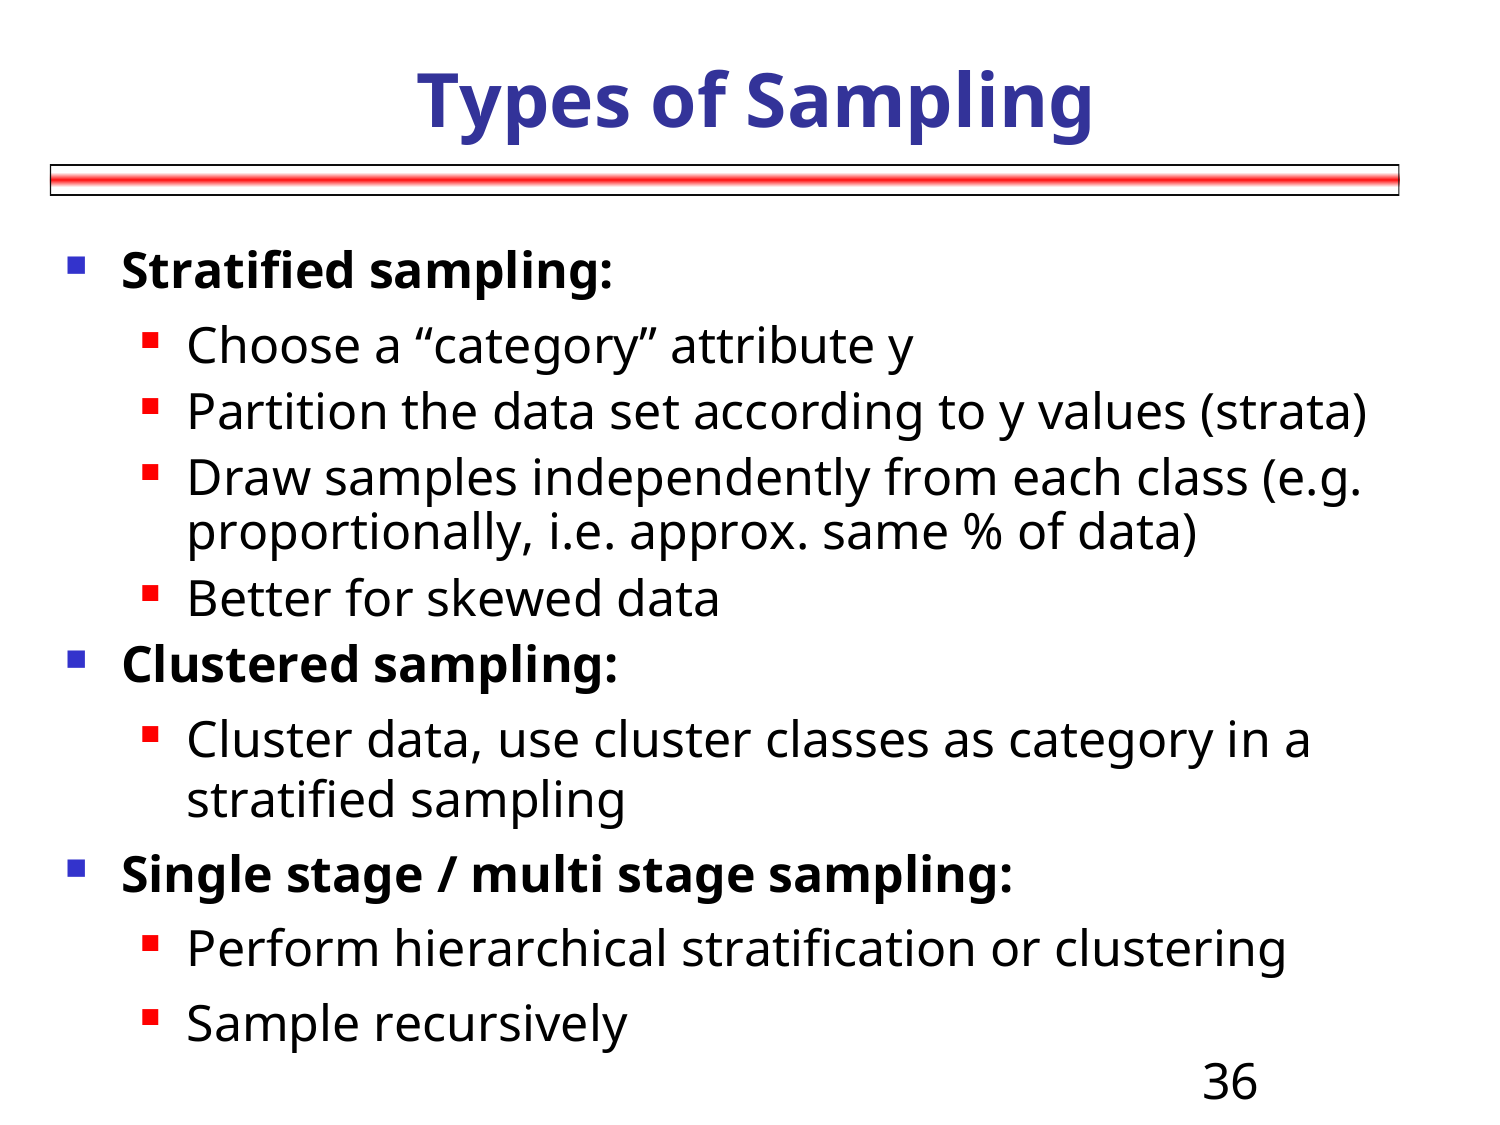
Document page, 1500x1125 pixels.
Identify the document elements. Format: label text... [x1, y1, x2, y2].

text_box <number> [1187, 1062, 1500, 1125]
title Types of Sampling [0, 24, 1500, 150]
list Stratified sampling: Choose a “category” attribute y Partition the data set according to y values (strata) Draw samples independently from each class (e.g. proportionally, i.e. approx. same % of data) Better for skewed data Clustered sampling: Cluster data, use cluster classes as category in a stratified sampling Single stage / multi stage sampling: Perform hierarchical stratification or clustering Sample recursively [50, 237, 1450, 1119]
